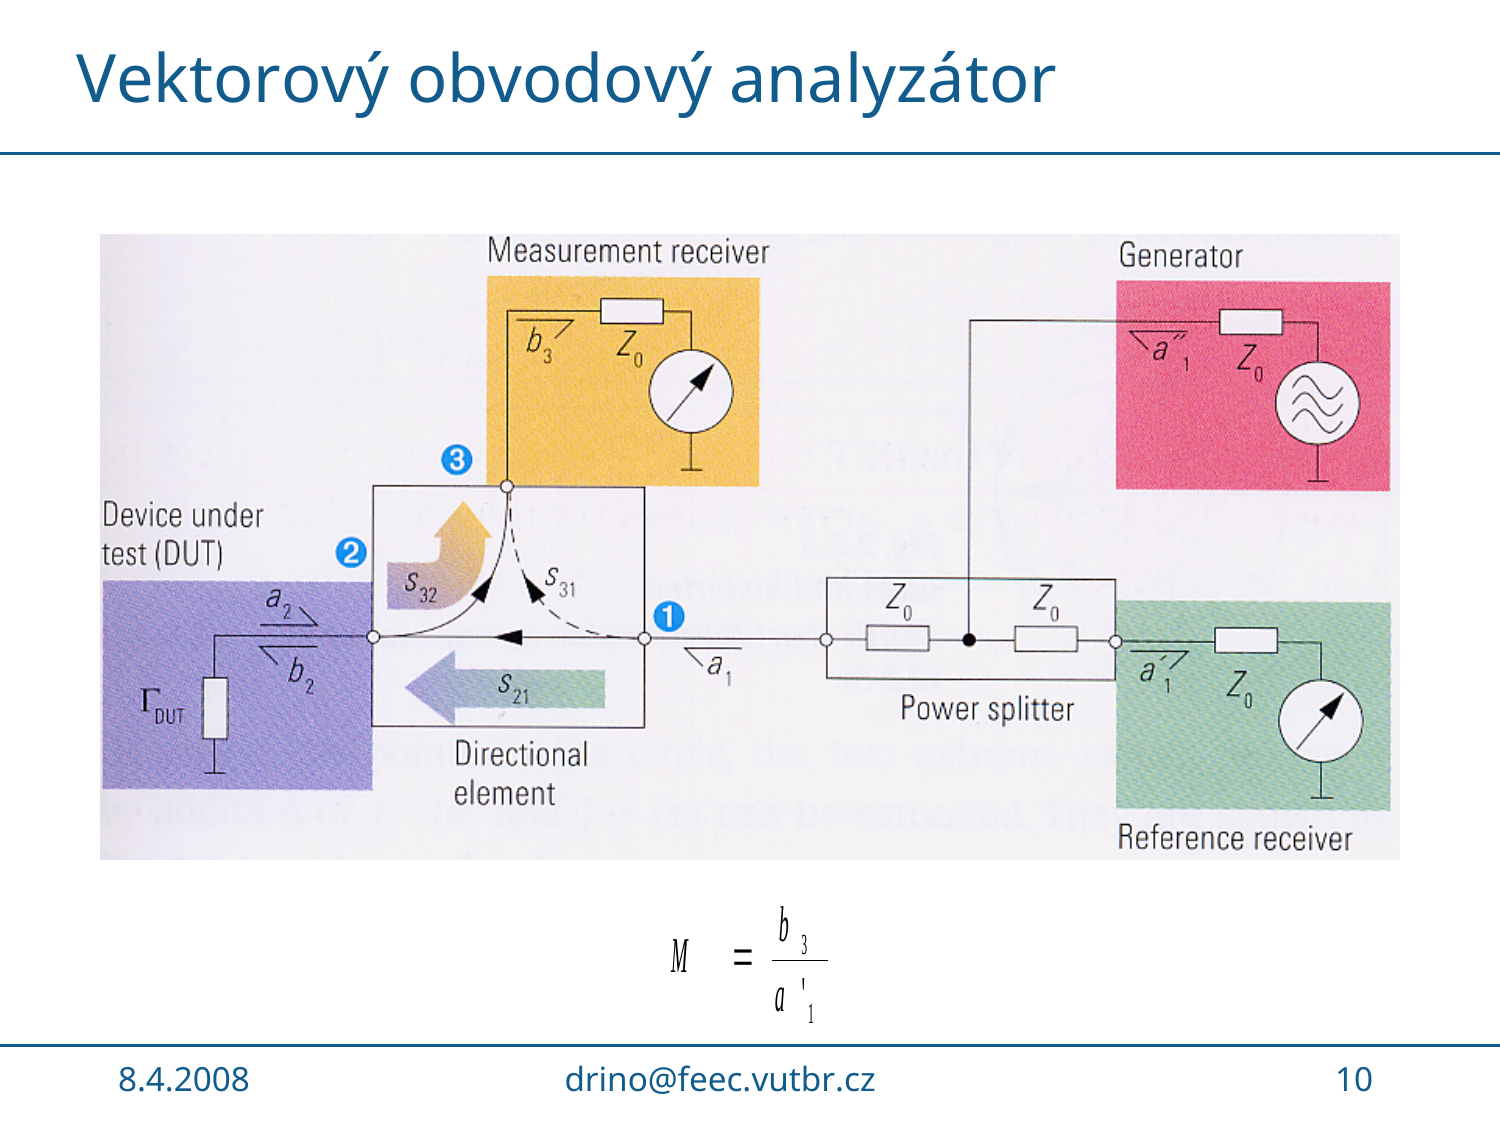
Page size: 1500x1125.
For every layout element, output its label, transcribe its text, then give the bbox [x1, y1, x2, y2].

picture [662, 893, 838, 1036]
text_box 8.4.2008 [103, 1049, 432, 1125]
text_box <číslo> [1075, 1049, 1388, 1125]
text_box drino@feec.vutbr.cz [454, 1049, 987, 1125]
picture [100, 234, 1400, 860]
title Vektorový obvodový analyzátor [0, 0, 1500, 152]
